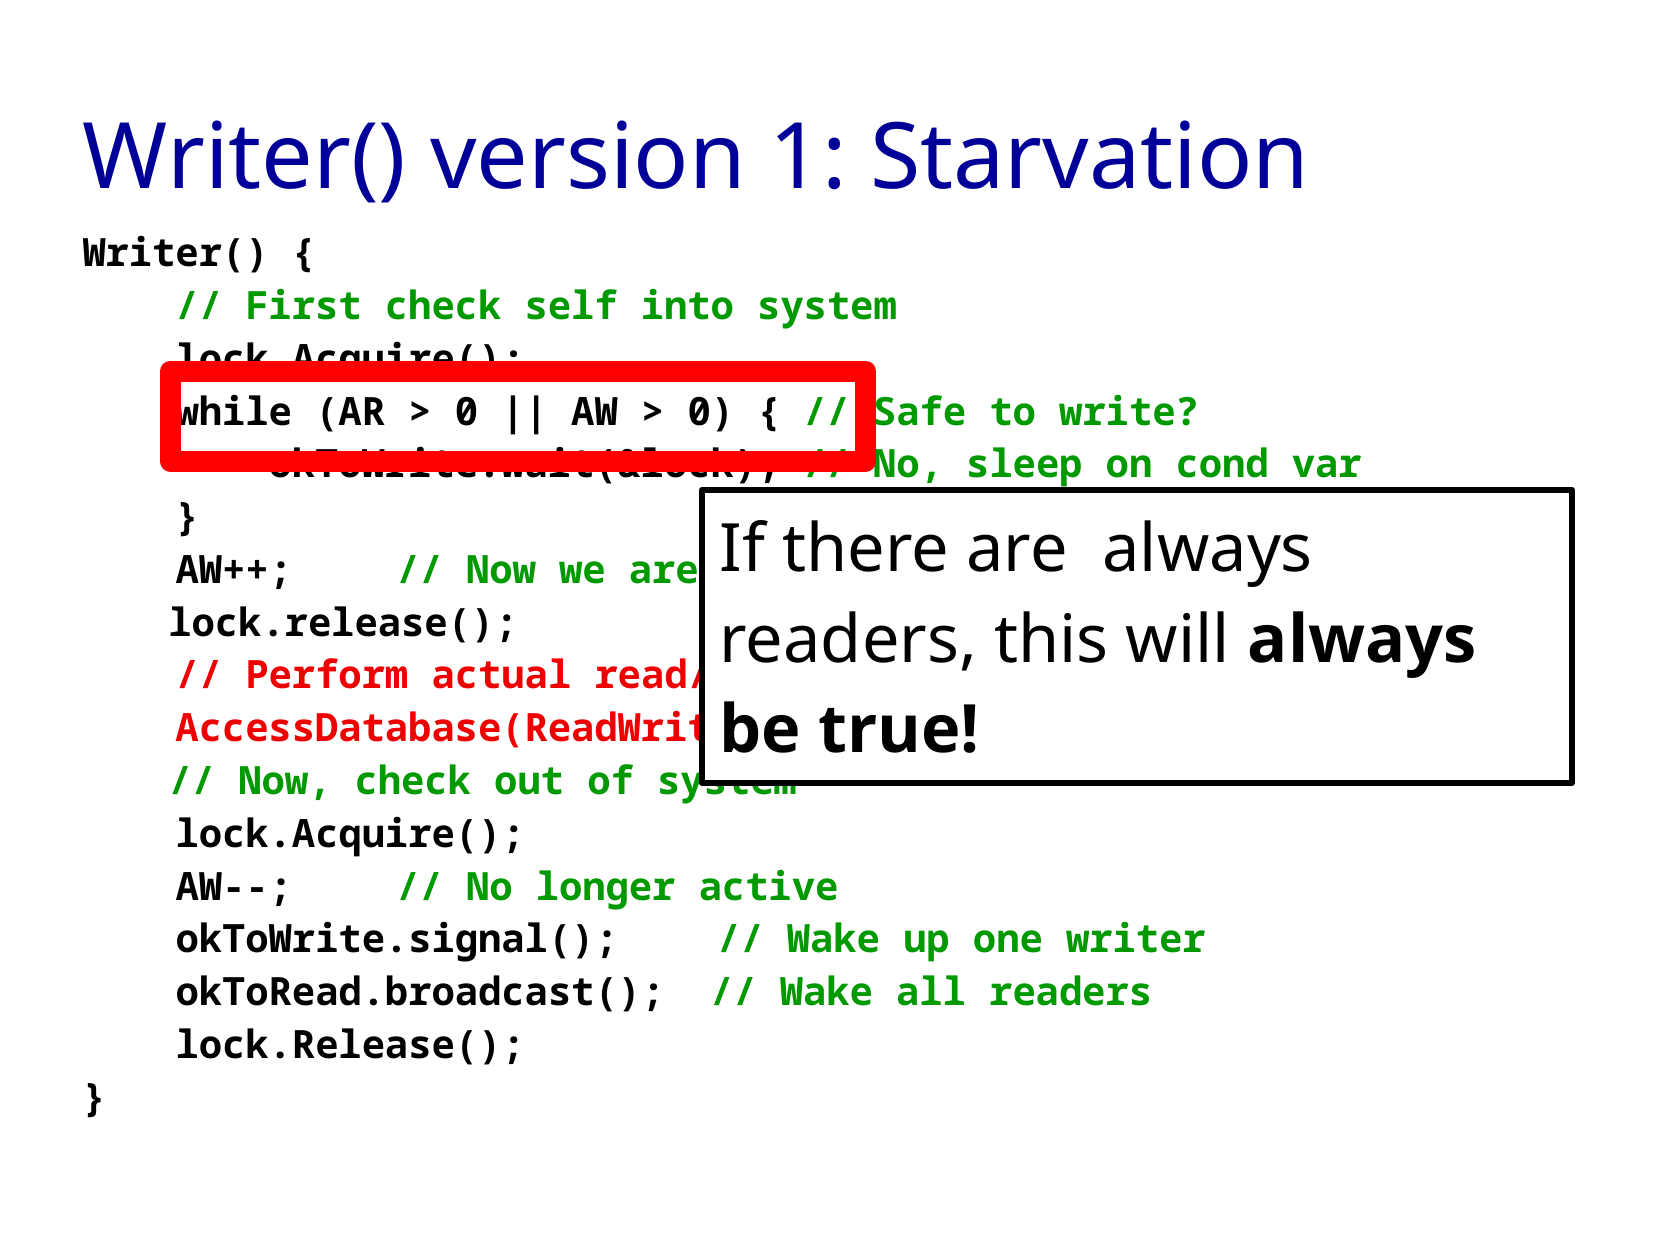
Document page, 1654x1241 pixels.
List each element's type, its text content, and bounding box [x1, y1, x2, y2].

title Writer() version 1: Starvation [82, 49, 1571, 257]
text_box If there are always readers, this will always be true! [701, 489, 1572, 691]
list Writer() { // First check self into system lock.Acquire(); while (AR > 0 || AW > 0) { // Safe to write? okToWrite.wait(&lock); // No, sleep on cond var } AW++; // Now we are active! lock.release(); // Perform actual read/write access AccessDatabase(ReadWrite); // Now, check out of system lock.Acquire(); AW--; // No longer active okToWrite.signal(); // Wake up one writer okToRead.broadcast(); // Wake all readers lock.Release(); } [82, 225, 1546, 1126]
